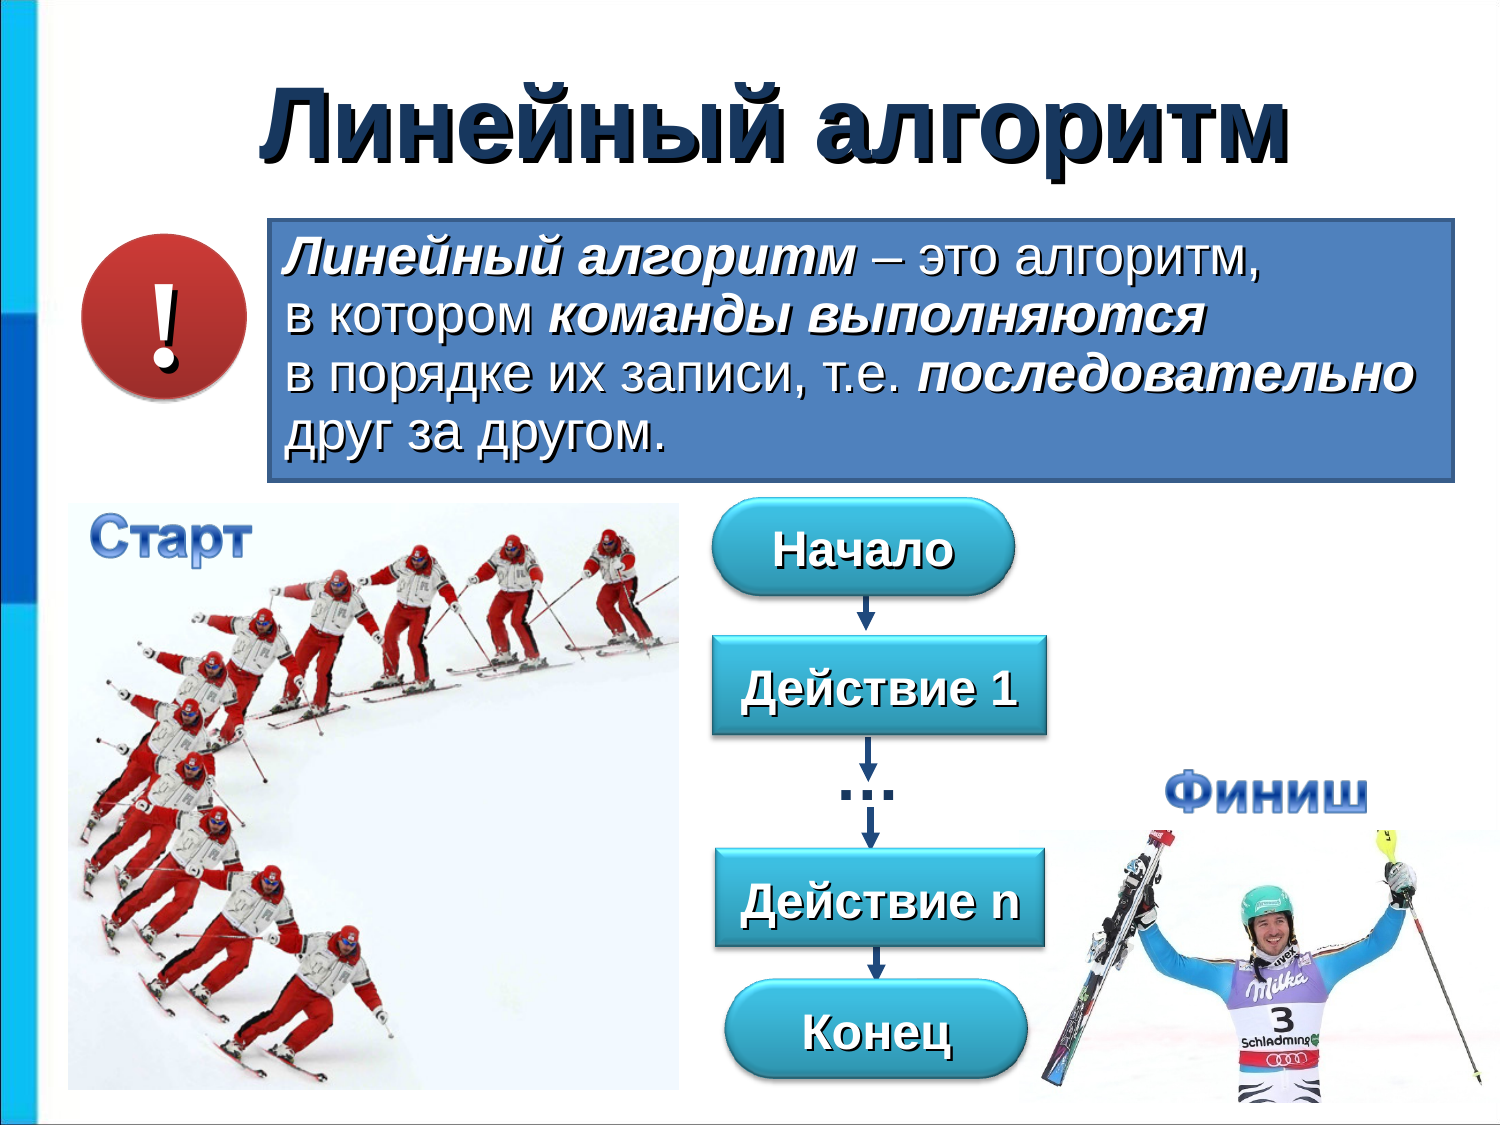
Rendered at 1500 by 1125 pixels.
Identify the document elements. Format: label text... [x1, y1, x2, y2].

text_box Начало [726, 512, 1000, 582]
title Линейный алгоритм [140, 46, 1410, 189]
text_box ! [82, 234, 247, 399]
picture [0, 0, 1500, 1125]
text_box Действие n [716, 849, 1045, 947]
text_box Действие 1 [712, 636, 1046, 735]
list Линейный алгоритм – это алгоритм, в котором команды выполняются в порядке их записи, т.е. последовательно друг за другом. [269, 220, 1454, 481]
text_box … [790, 725, 947, 822]
text_box Конец [739, 994, 1013, 1064]
